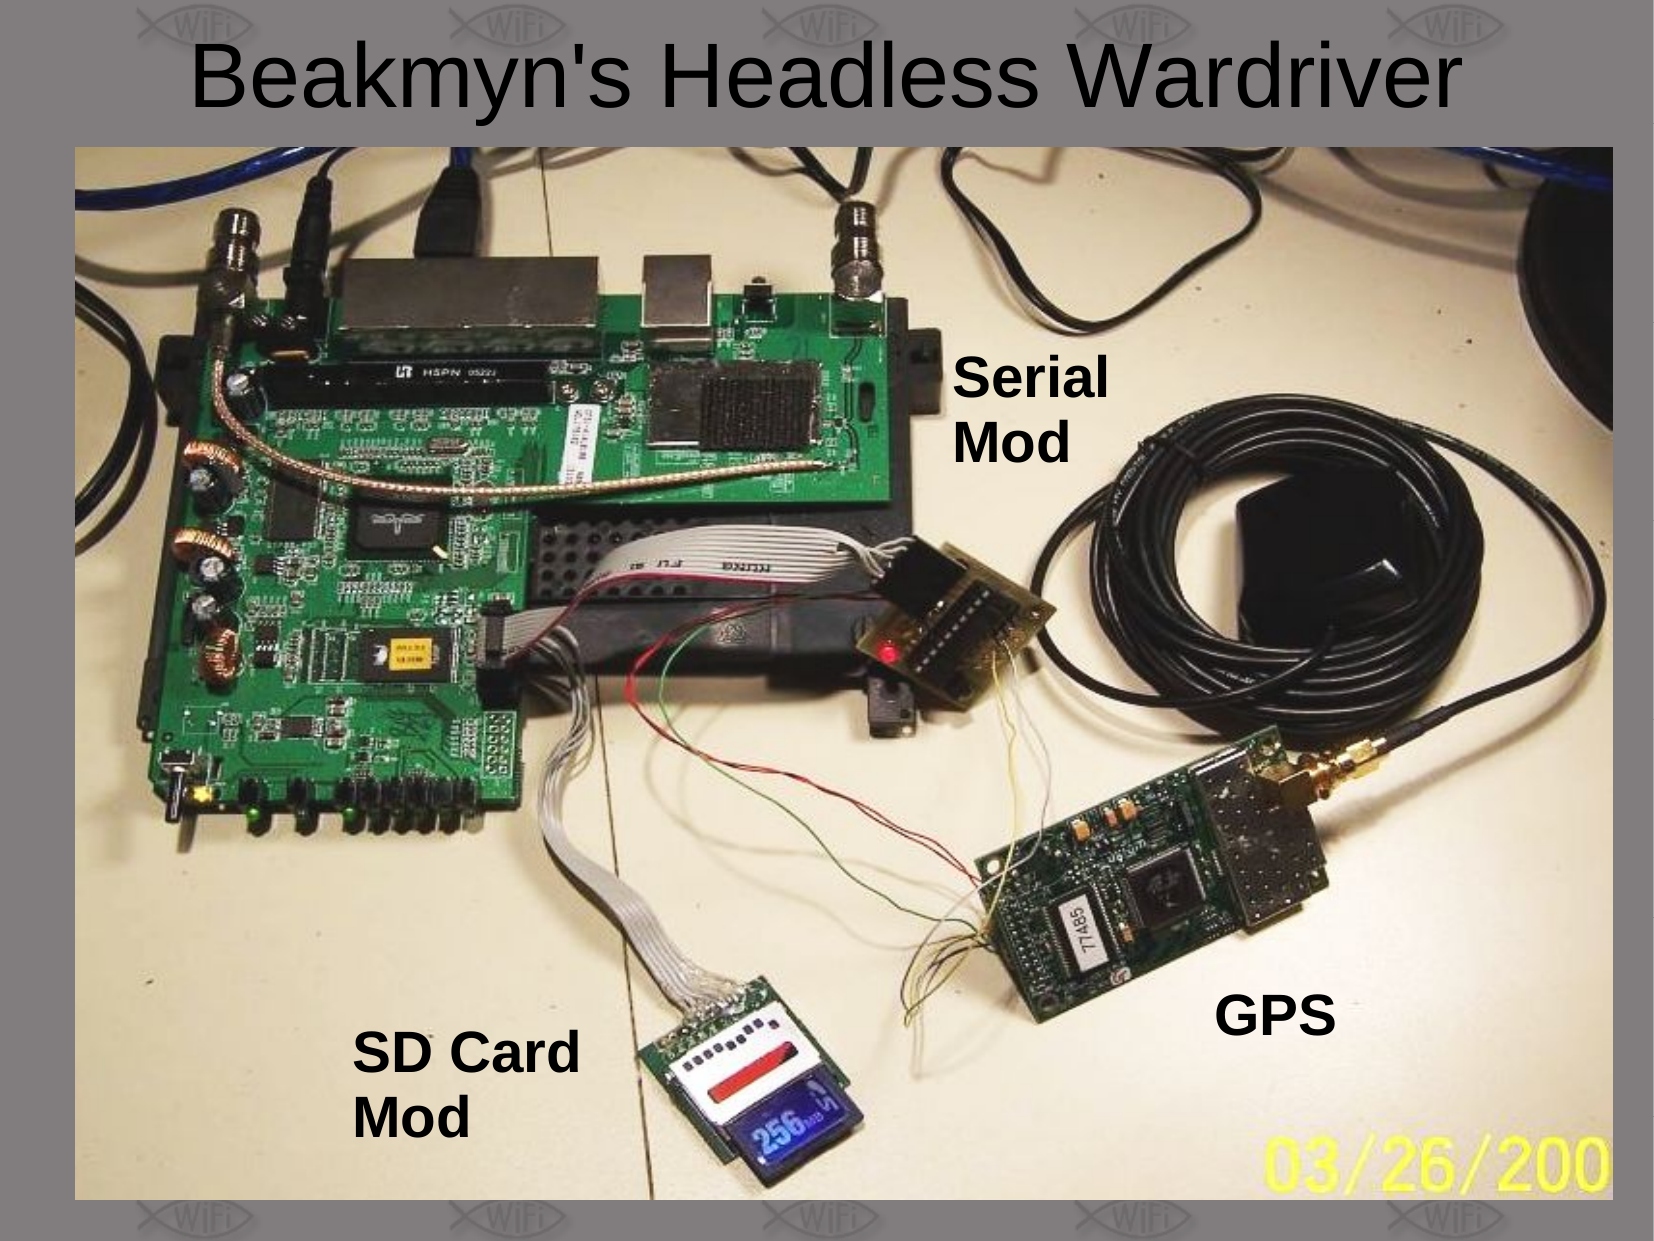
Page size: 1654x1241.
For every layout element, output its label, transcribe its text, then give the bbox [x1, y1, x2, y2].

text_box GPS [1200, 975, 1576, 1057]
text_box Serial Mod [937, 337, 1201, 486]
title Beakmyn's Headless Wardriver [82, 0, 1571, 147]
text_box SD Card Mod [337, 1012, 601, 1161]
picture [0, 0, 1654, 1241]
